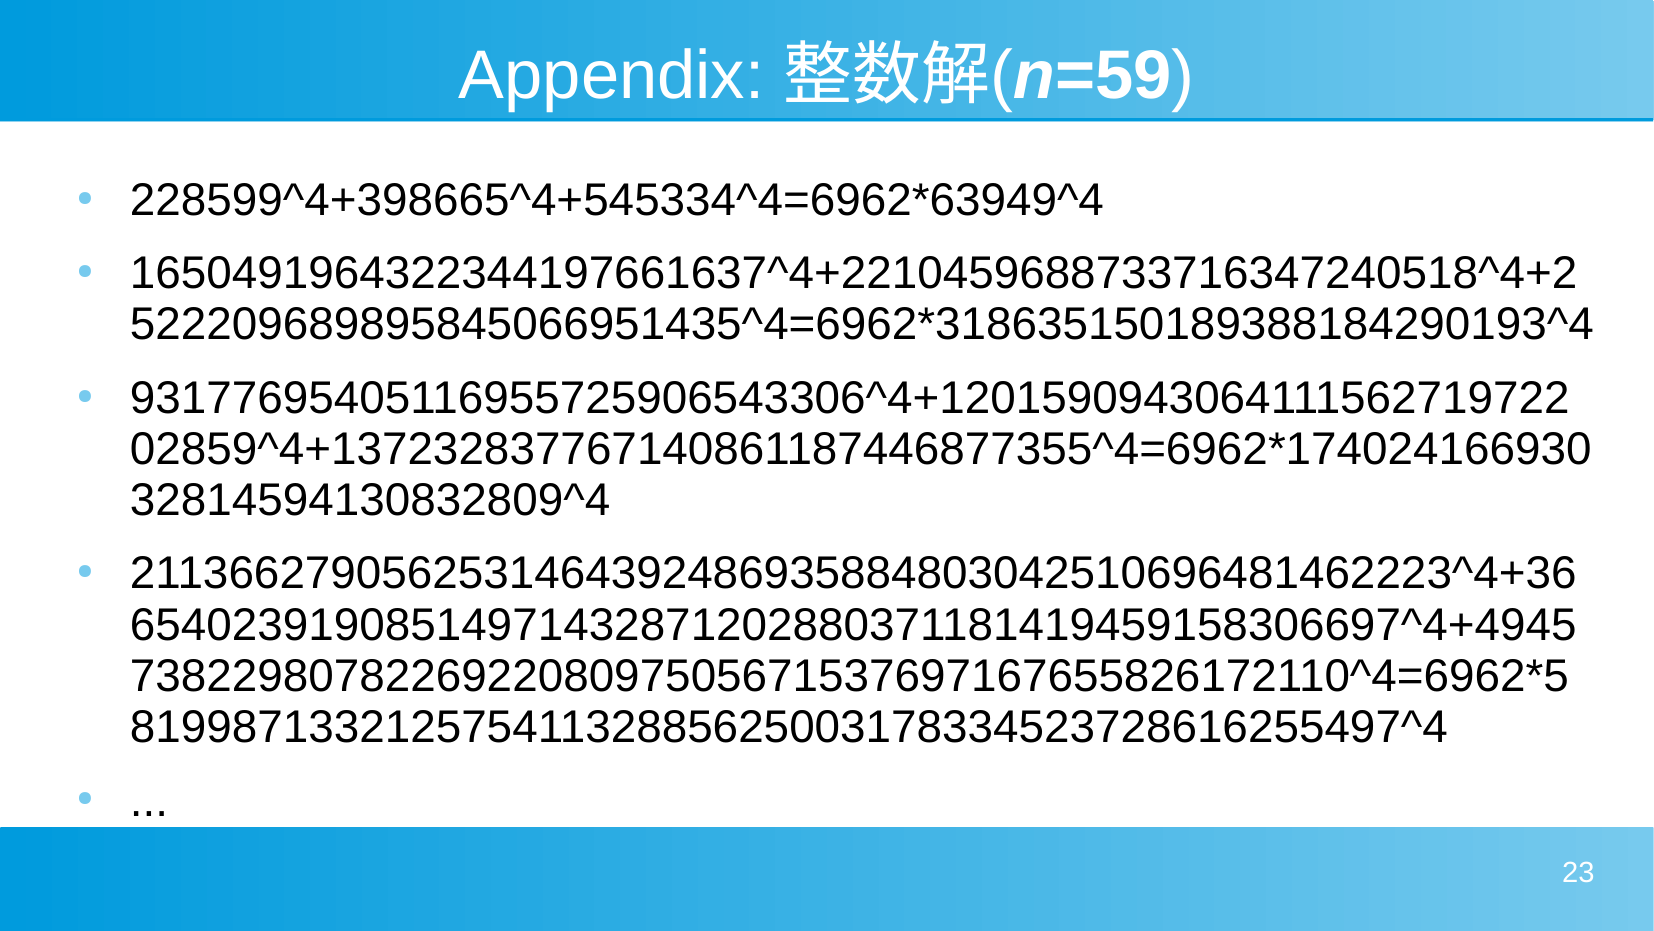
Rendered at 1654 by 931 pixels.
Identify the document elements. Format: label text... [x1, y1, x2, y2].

title Appendix: 整数解(n=59) [59, 29, 1595, 108]
list 228599^4+398665^4+545334^4=6962*63949^4 1650491964322344197661637^4+2210459688733716347240518^4+2522209689895845066951435^4=6962*318635150189388184290193^4 93177695405116955725906543306^4+120159094306411156271972202859^4+137232837767140861187446877355^4=6962*17402416693032814594130832809^4 2113662790562531464392486935884803042510696481462223^4+3665402391908514971432871202880371181419459158306697^4+4945738229807822692208097505671537697167655826172110^4=6962*581998713321257541132885625003178334523728616255497^4 ... [59, 137, 1595, 798]
